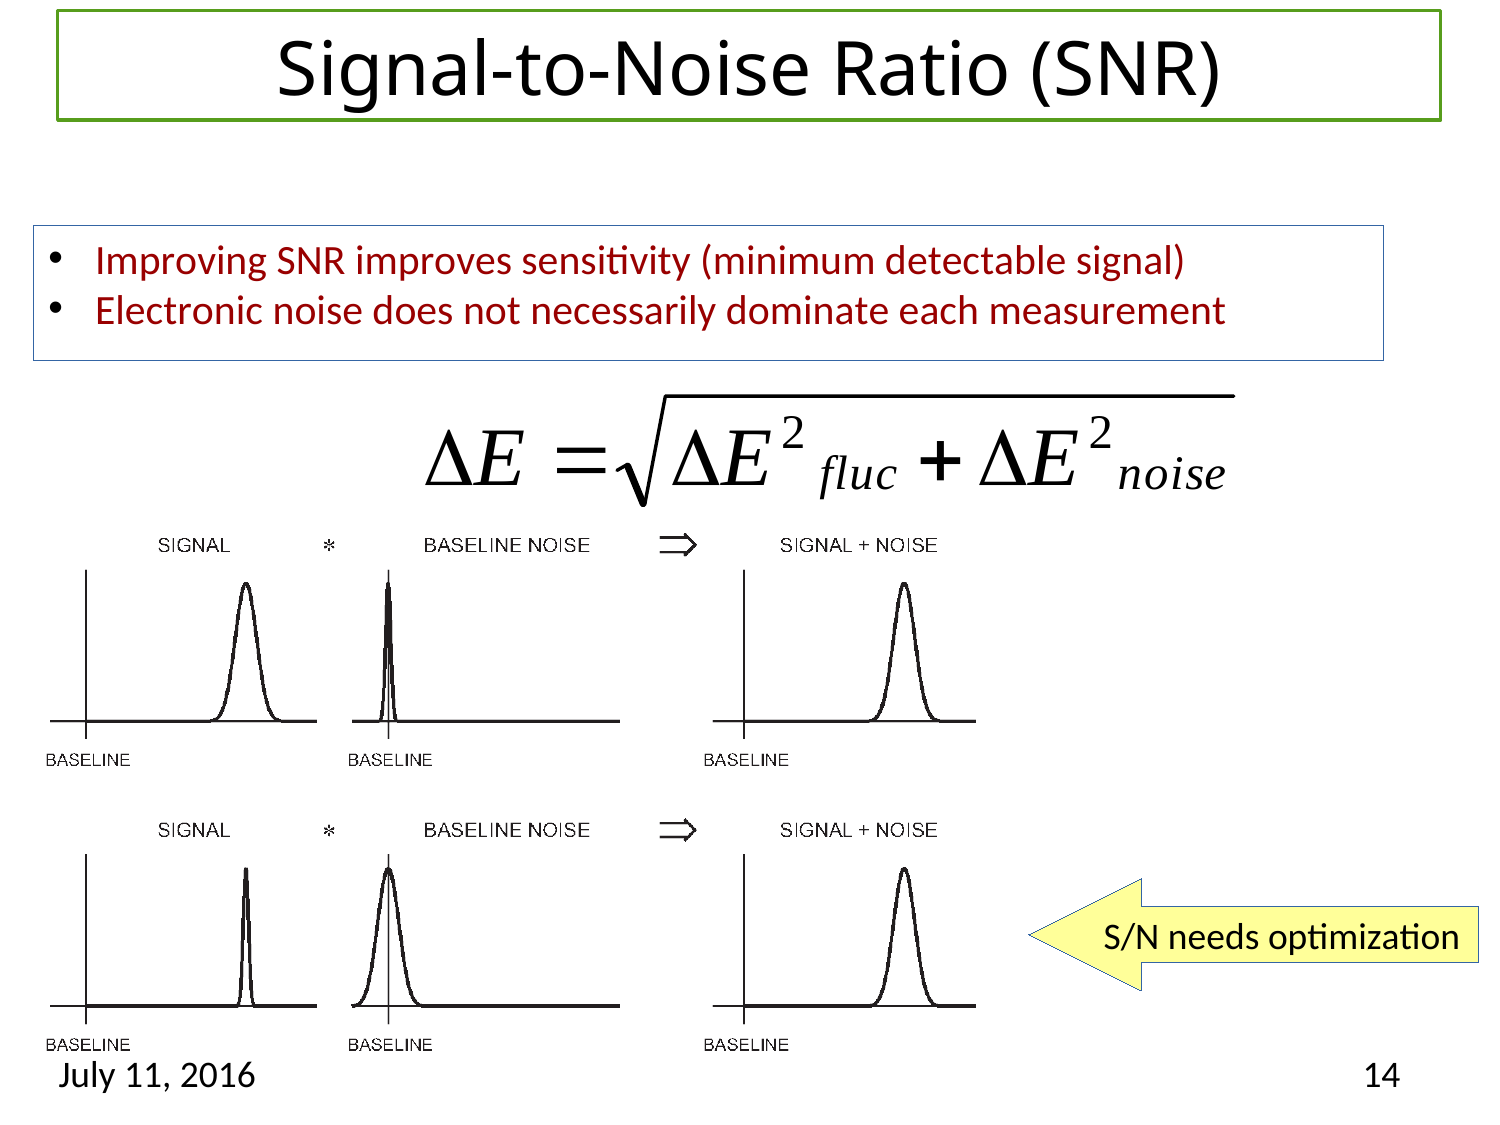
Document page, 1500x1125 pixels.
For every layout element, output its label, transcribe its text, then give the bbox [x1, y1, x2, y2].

picture [20, 375, 1255, 1067]
title Signal-to-Noise Ratio (SNR) [57, 10, 1441, 121]
text_box S/N needs optimization [1028, 878, 1479, 991]
text_box Improving SNR improves sensitivity (minimum detectable signal) Electronic noise does not necessarily dominate each measurement [33, 225, 1384, 361]
